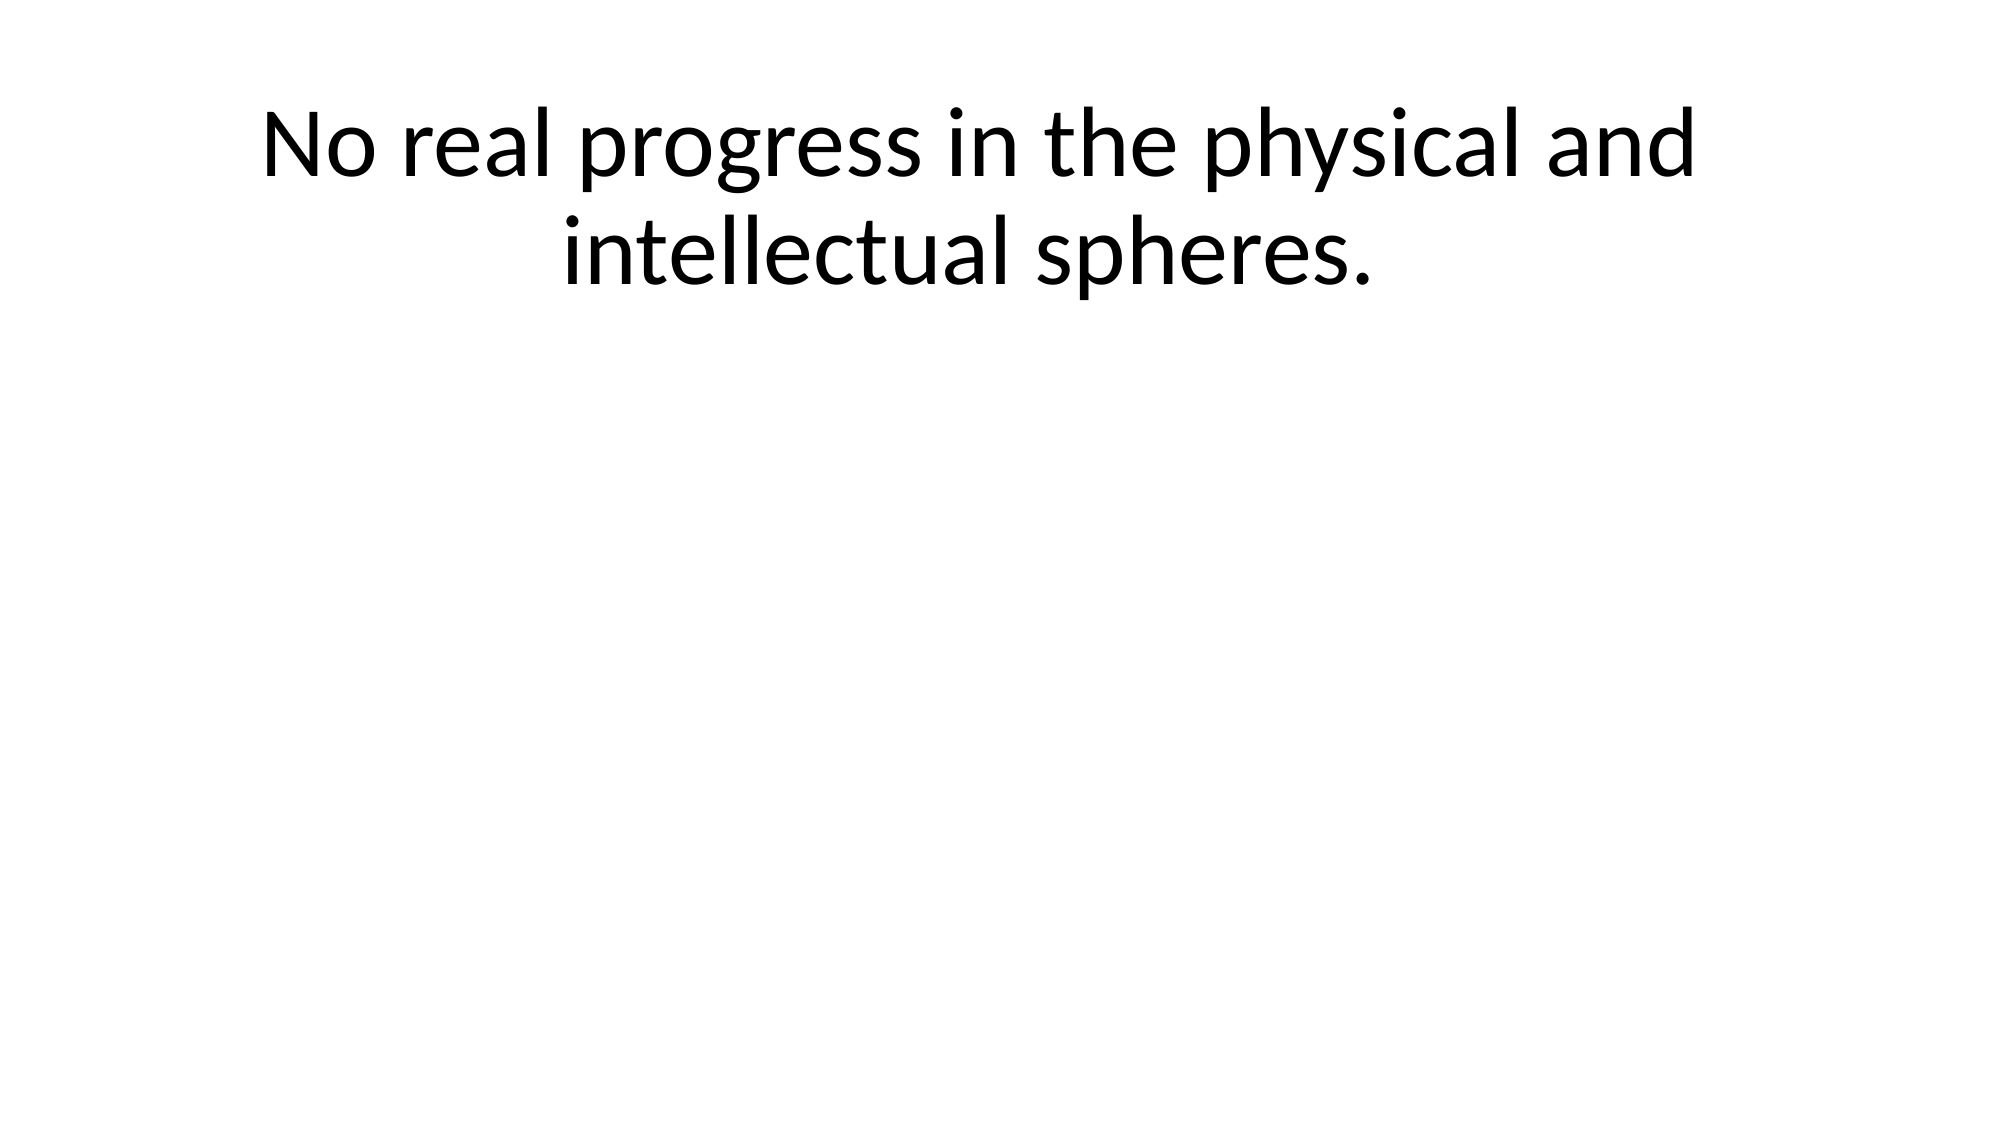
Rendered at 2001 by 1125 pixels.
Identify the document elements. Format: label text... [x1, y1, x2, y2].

list No real progress in the physical and intellectual spheres. [117, 82, 1843, 1017]
